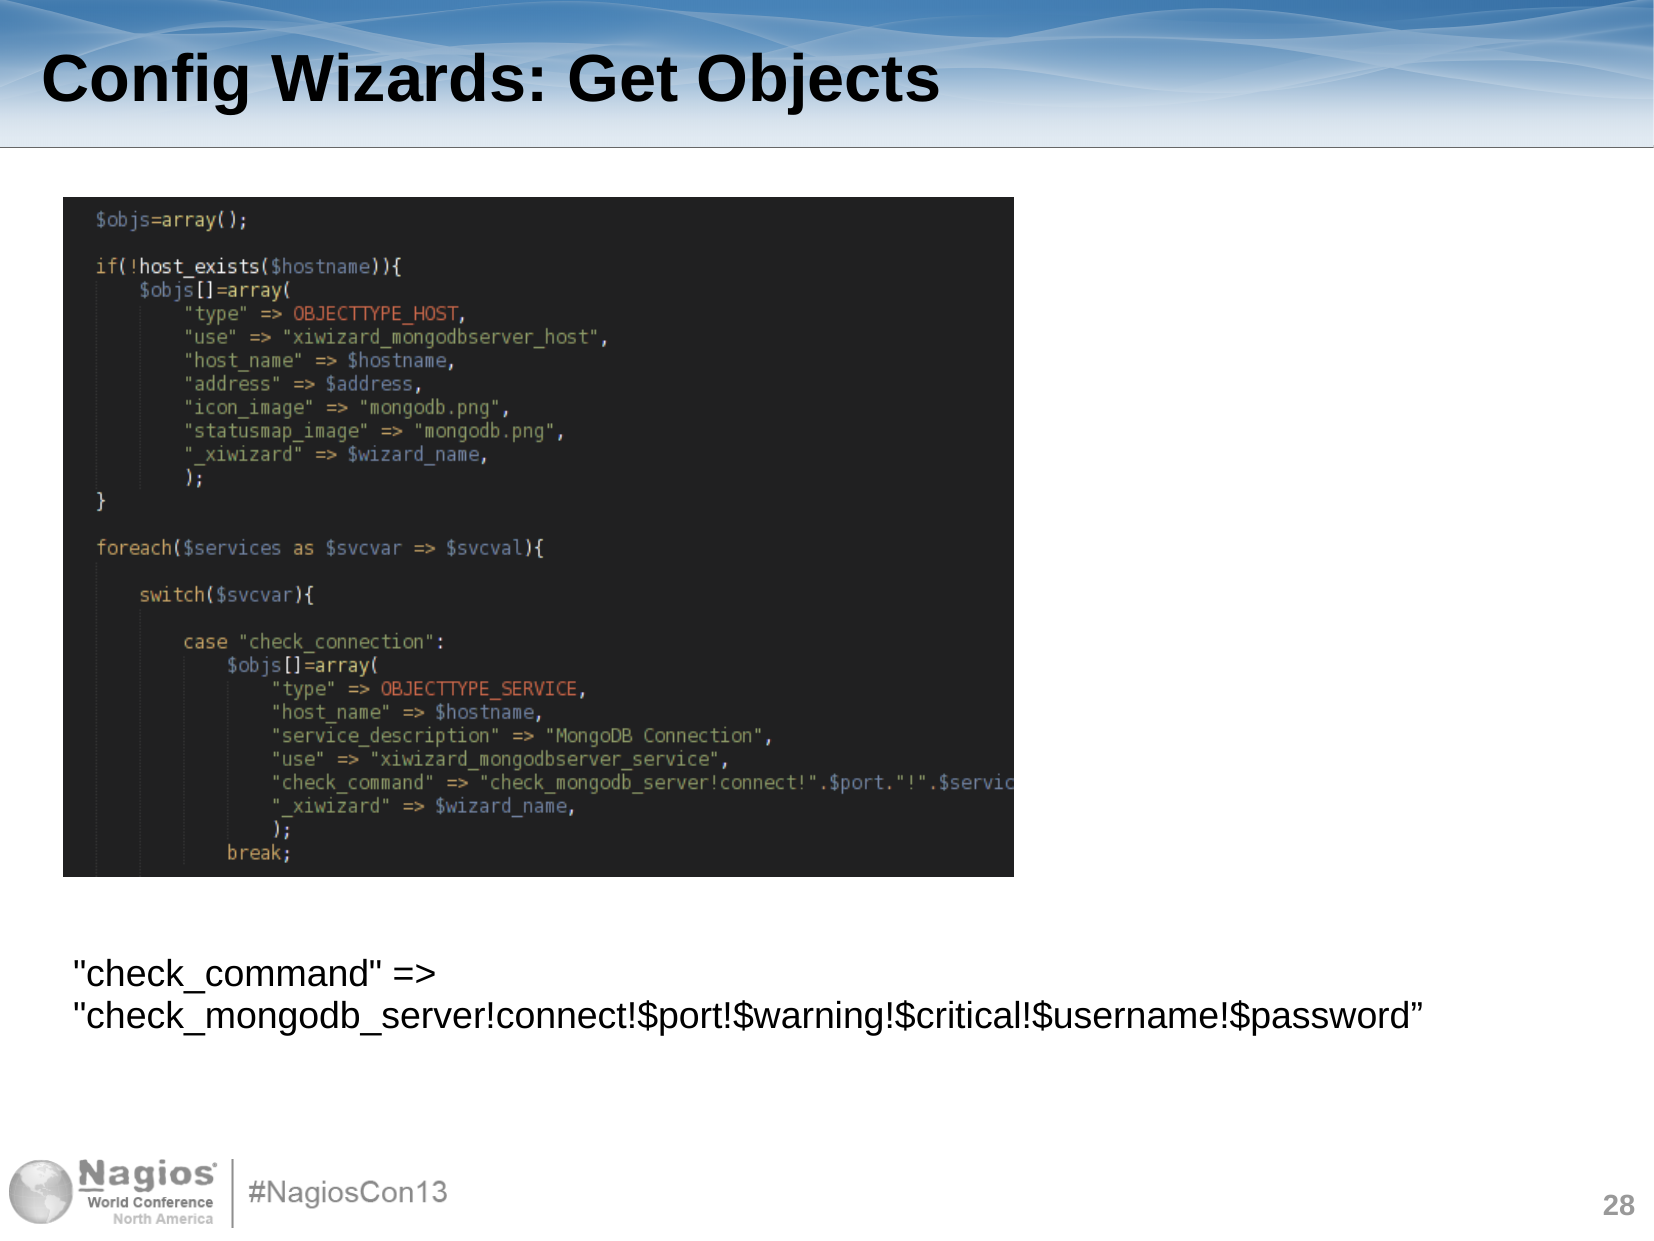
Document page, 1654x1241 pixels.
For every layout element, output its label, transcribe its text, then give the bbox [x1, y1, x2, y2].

title Config Wizards: Get Objects [41, 29, 1248, 127]
picture [63, 197, 1014, 877]
picture [9, 1159, 453, 1228]
text_box "check_command" => "check_mongodb_server!connect!$port!$warning!$critical!$username!$password” [58, 945, 1589, 1121]
picture [0, 0, 1654, 147]
